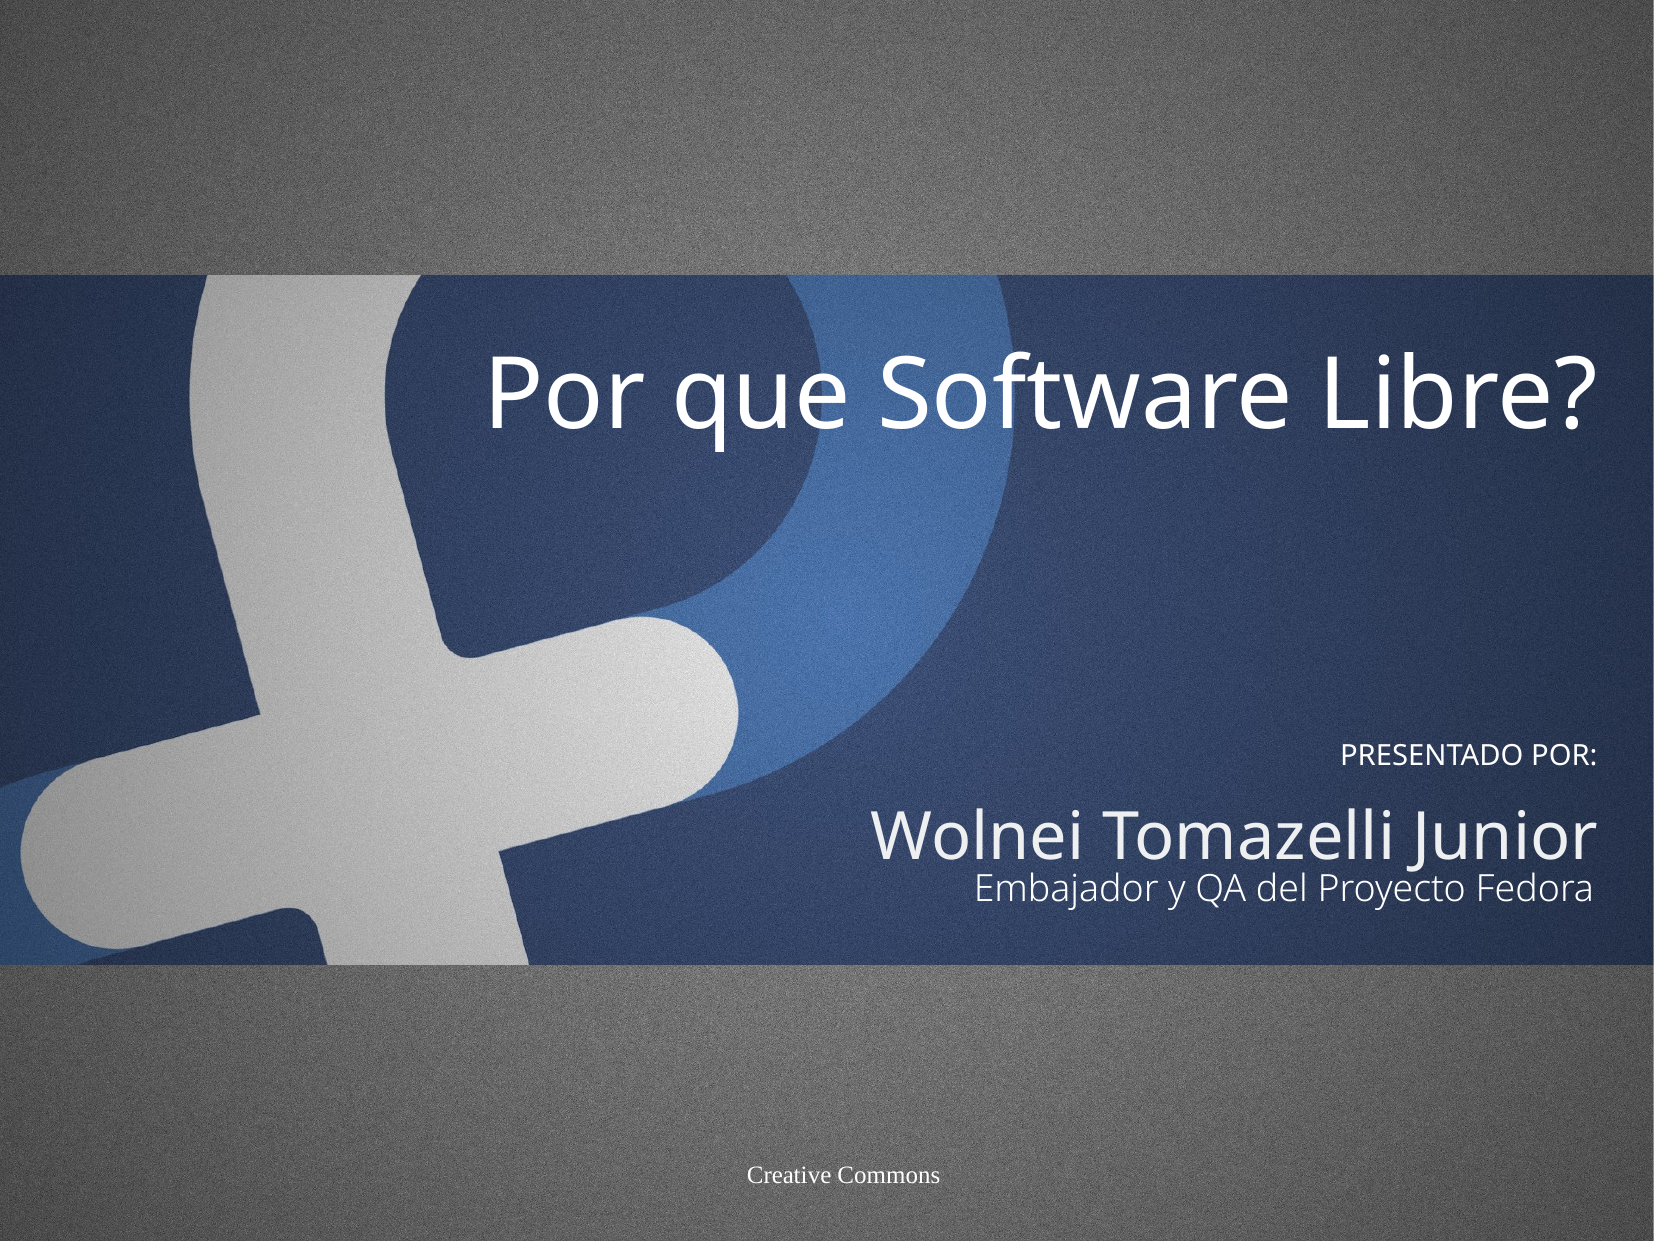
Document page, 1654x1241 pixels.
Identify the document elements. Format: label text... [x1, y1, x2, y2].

title Por que Software Libre? [248, 330, 1599, 449]
text_box Creative Commons [75, 1126, 1613, 1197]
text_box PRESENTADO POR: [797, 727, 1613, 798]
picture [0, 0, 1654, 1241]
text_box Wolnei Tomazelli Junior [649, 678, 1615, 898]
text_box Embajador y QA del Proyecto Fedora [527, 851, 1610, 922]
